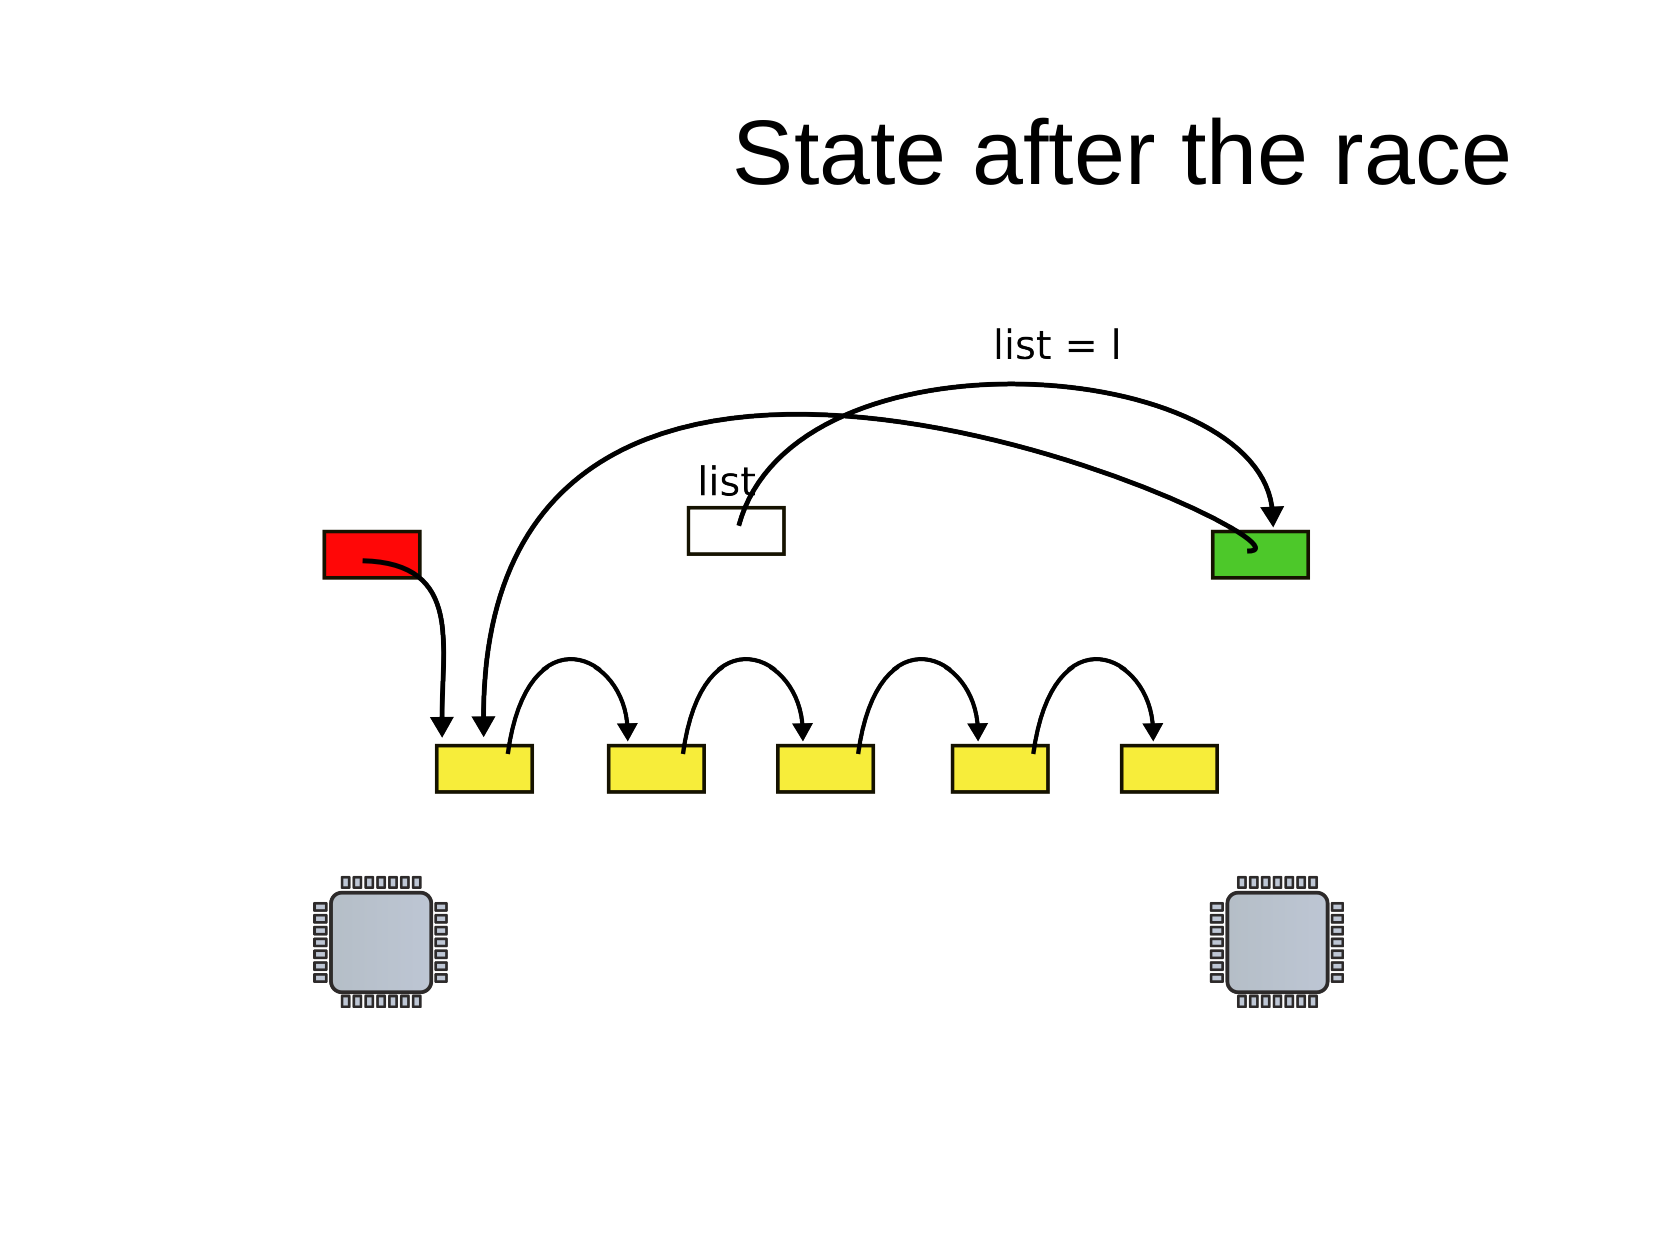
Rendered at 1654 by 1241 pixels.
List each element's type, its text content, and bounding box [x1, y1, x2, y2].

title State after the race [675, 49, 1571, 257]
picture [313, 328, 1344, 1008]
